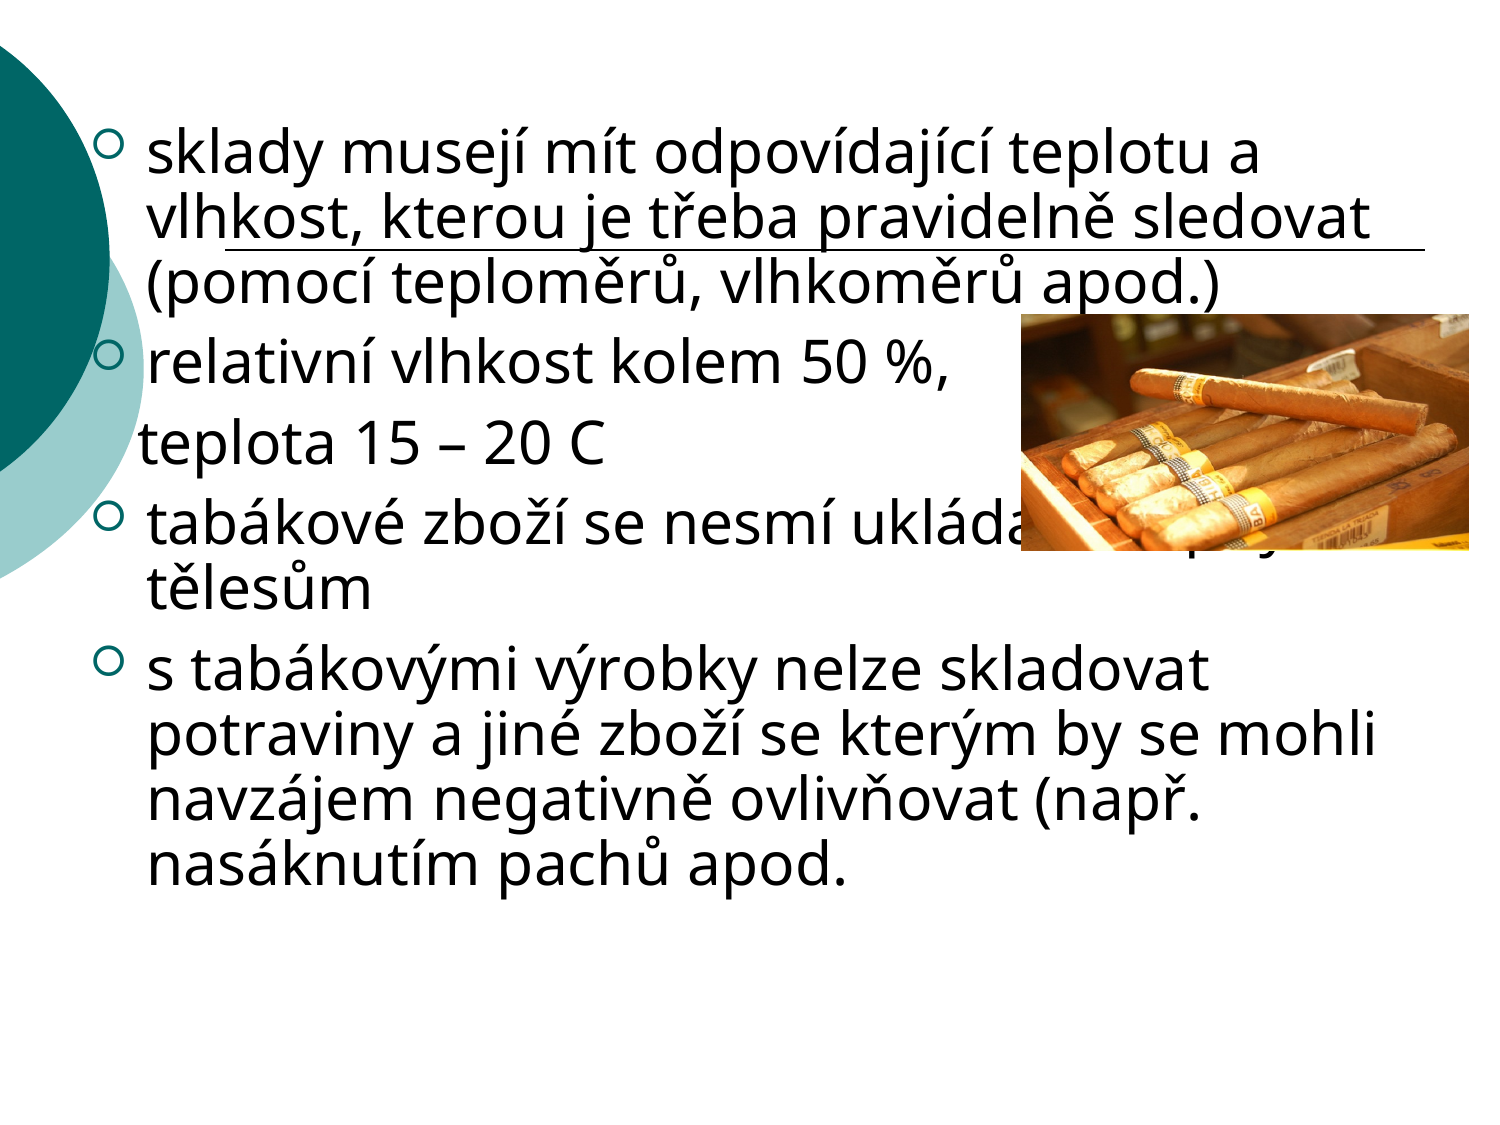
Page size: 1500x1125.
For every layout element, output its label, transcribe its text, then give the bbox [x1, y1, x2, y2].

picture [1021, 314, 1469, 551]
list sklady musejí mít odpovídající teplotu a vlhkost, kterou je třeba pravidelně sledovat (pomocí teploměrů, vlhkoměrů apod.) relativní vlhkost kolem 50 %, teplota 15 – 20 C tabákové zboží se nesmí ukládat k topným tělesům s tabákovými výrobky nelze skladovat potraviny a jiné zboží se kterým by se mohli navzájem negativně ovlivňovat (např. nasáknutím pachů apod. [75, 113, 1426, 1006]
